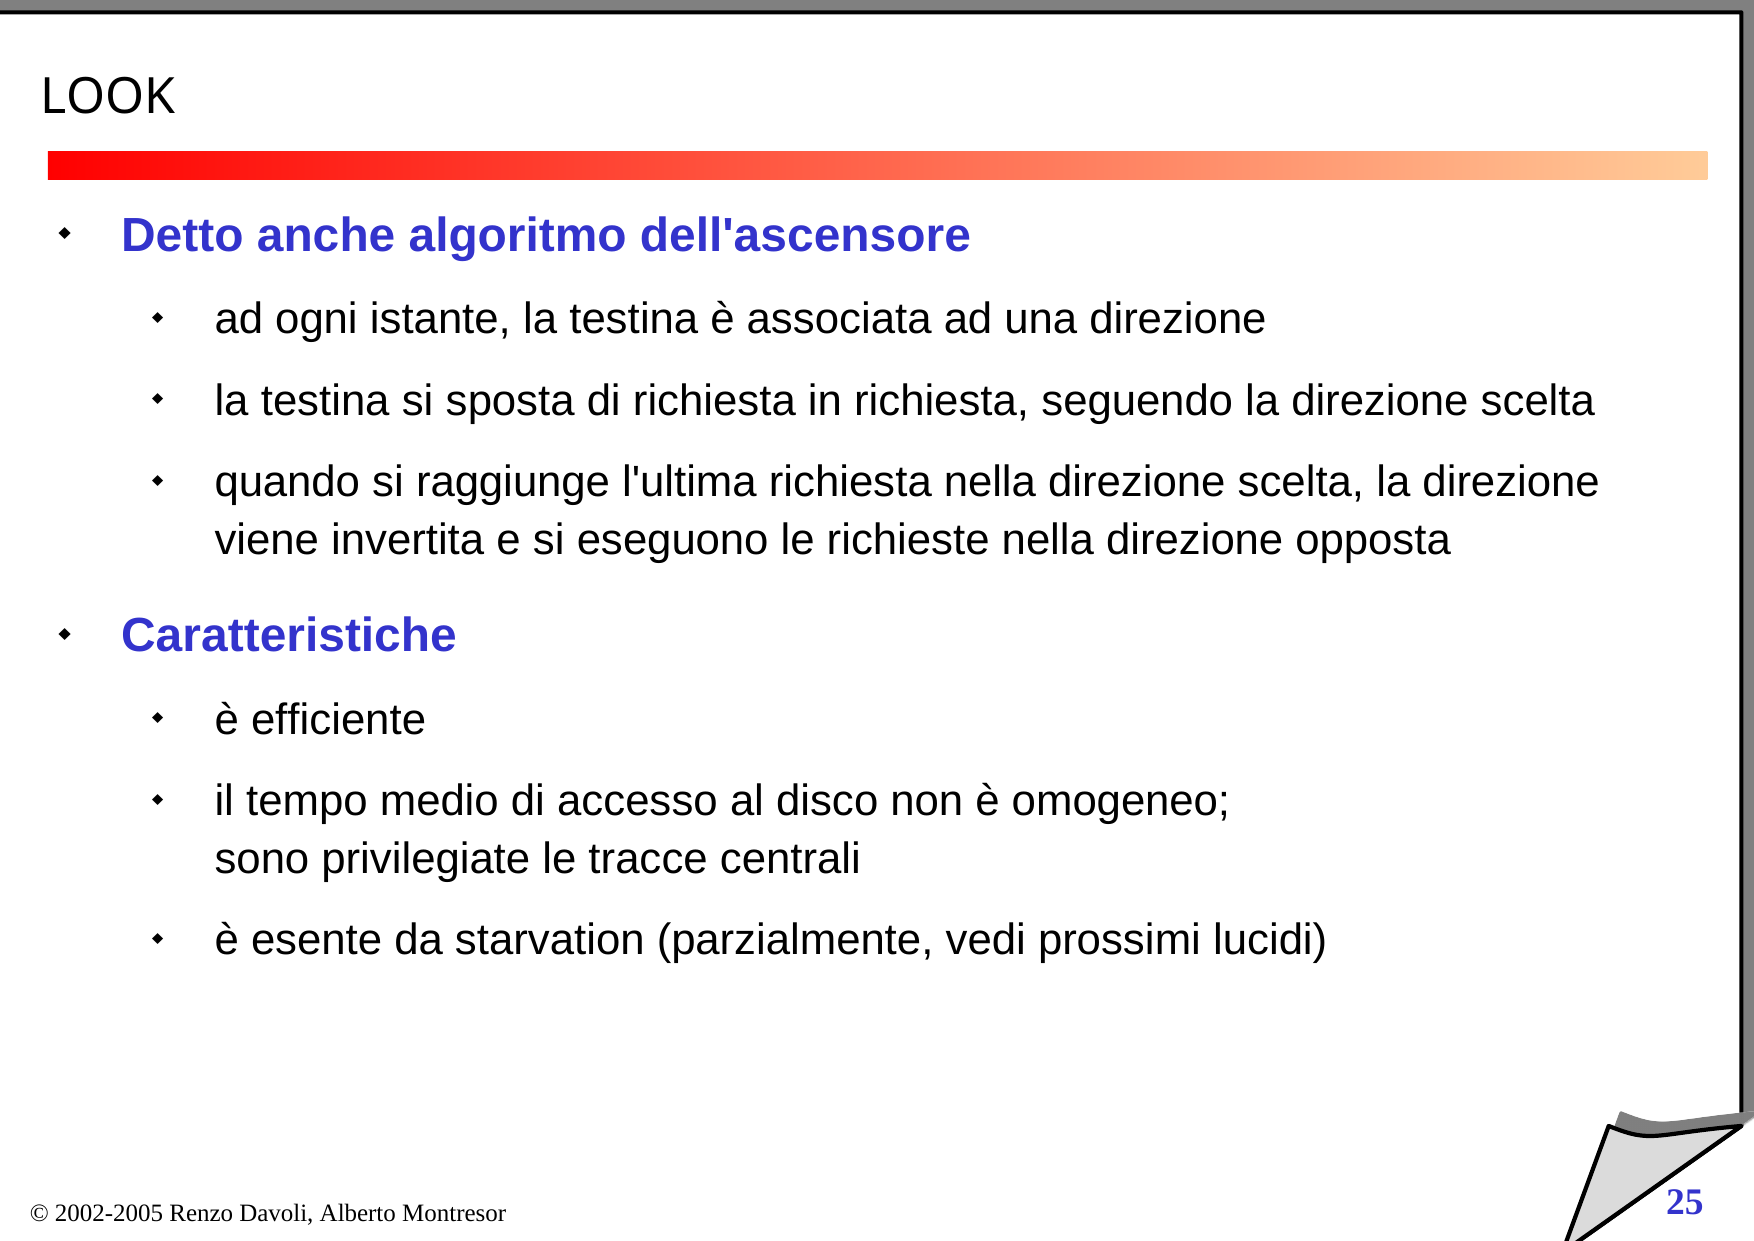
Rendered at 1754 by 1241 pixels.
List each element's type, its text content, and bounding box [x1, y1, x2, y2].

list Detto anche algoritmo dell'ascensore ad ogni istante, la testina è associata ad una direzione la testina si sposta di richiesta in richiesta, seguendo la direzione scelta quando si raggiunge l'ultima richiesta nella direzione scelta, la direzione viene invertita e si eseguono le richieste nella direzione opposta Caratteristiche è efficiente il tempo medio di accesso al disco non è omogeneo; sono privilegiate le tracce centrali è esente da starvation (parzialmente, vedi prossimi lucidi) [58, 206, 1696, 1166]
title LOOK [40, 49, 1714, 144]
